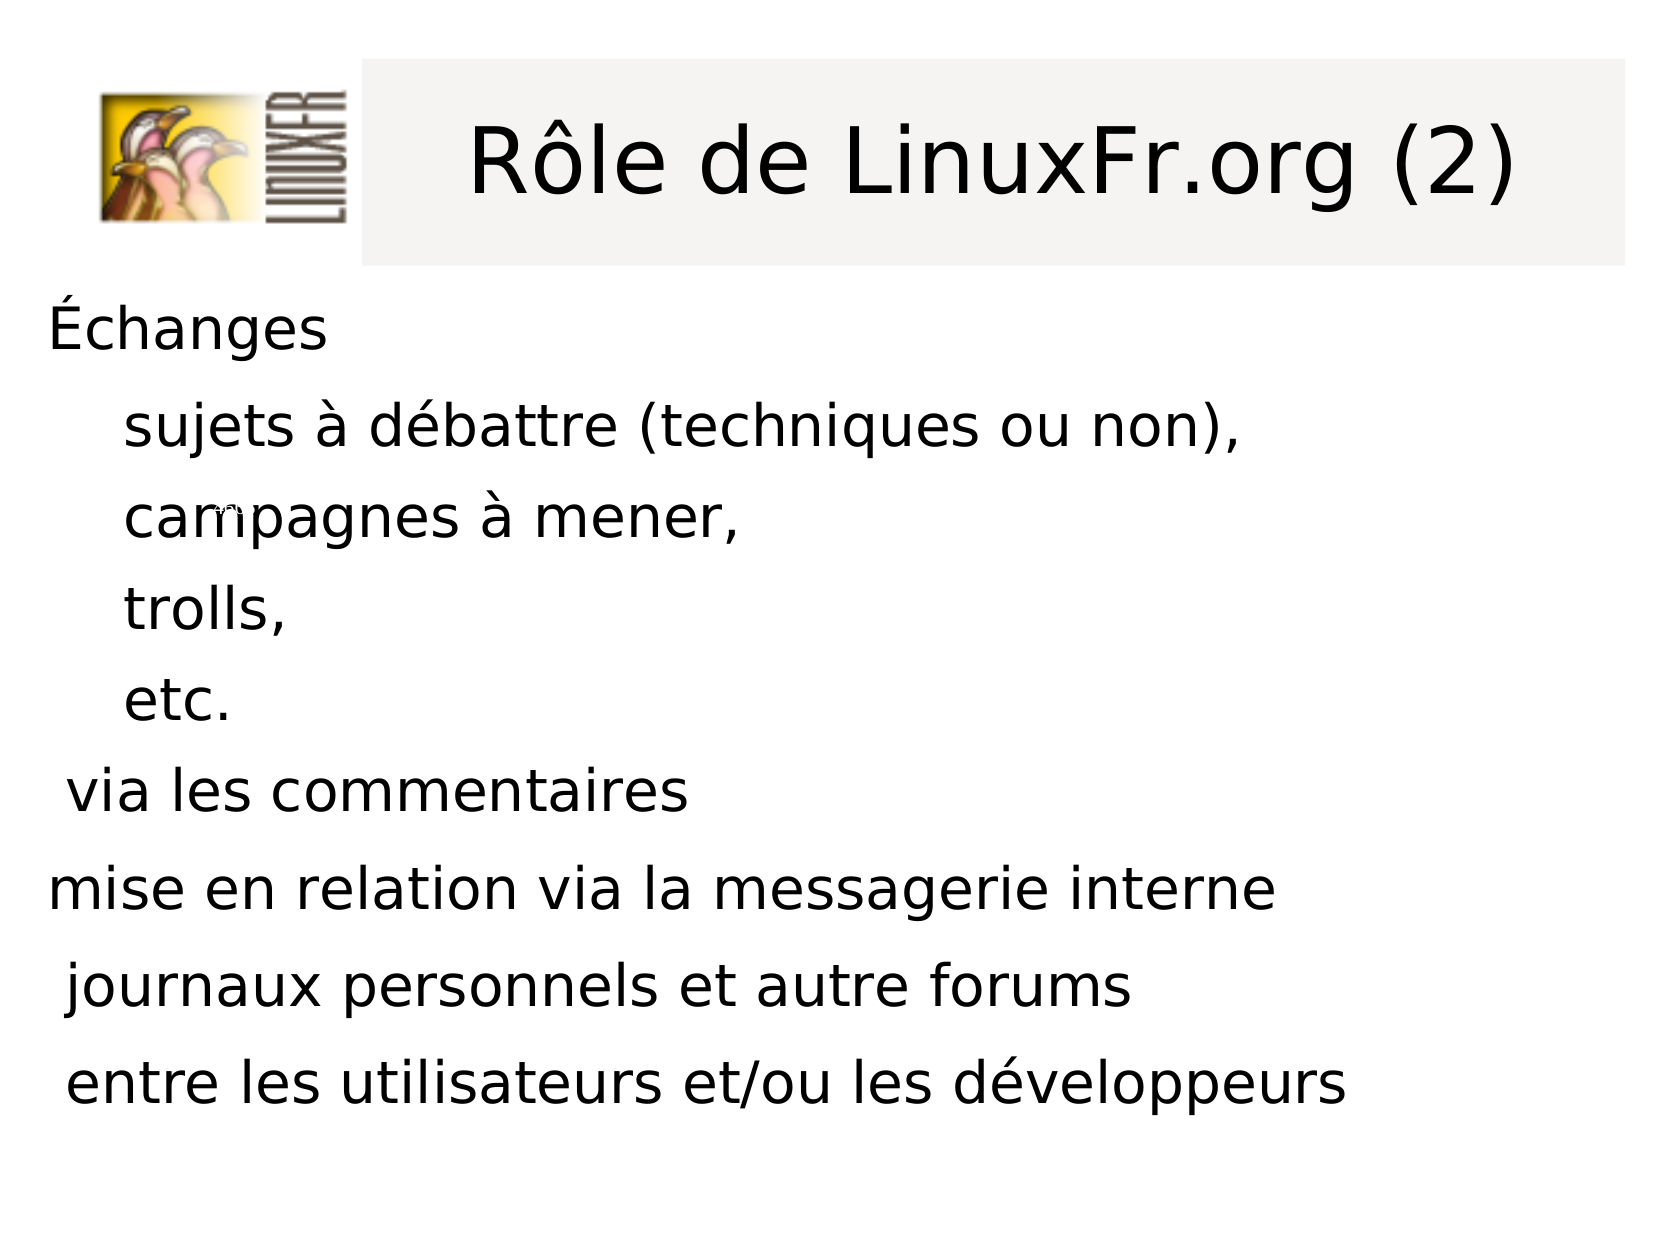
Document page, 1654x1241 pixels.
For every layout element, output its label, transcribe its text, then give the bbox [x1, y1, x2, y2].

picture [95, 88, 355, 229]
text_box 4665 [213, 495, 266, 521]
list Échanges sujets à débattre (techniques ou non), campagnes à mener, trolls, etc. via les commentaires mise en relation via la messagerie interne journaux personnels et autre forums entre les utilisateurs et/ou les développeurs [29, 295, 1595, 1118]
title Rôle de LinuxFr.org (2) [362, 58, 1626, 266]
